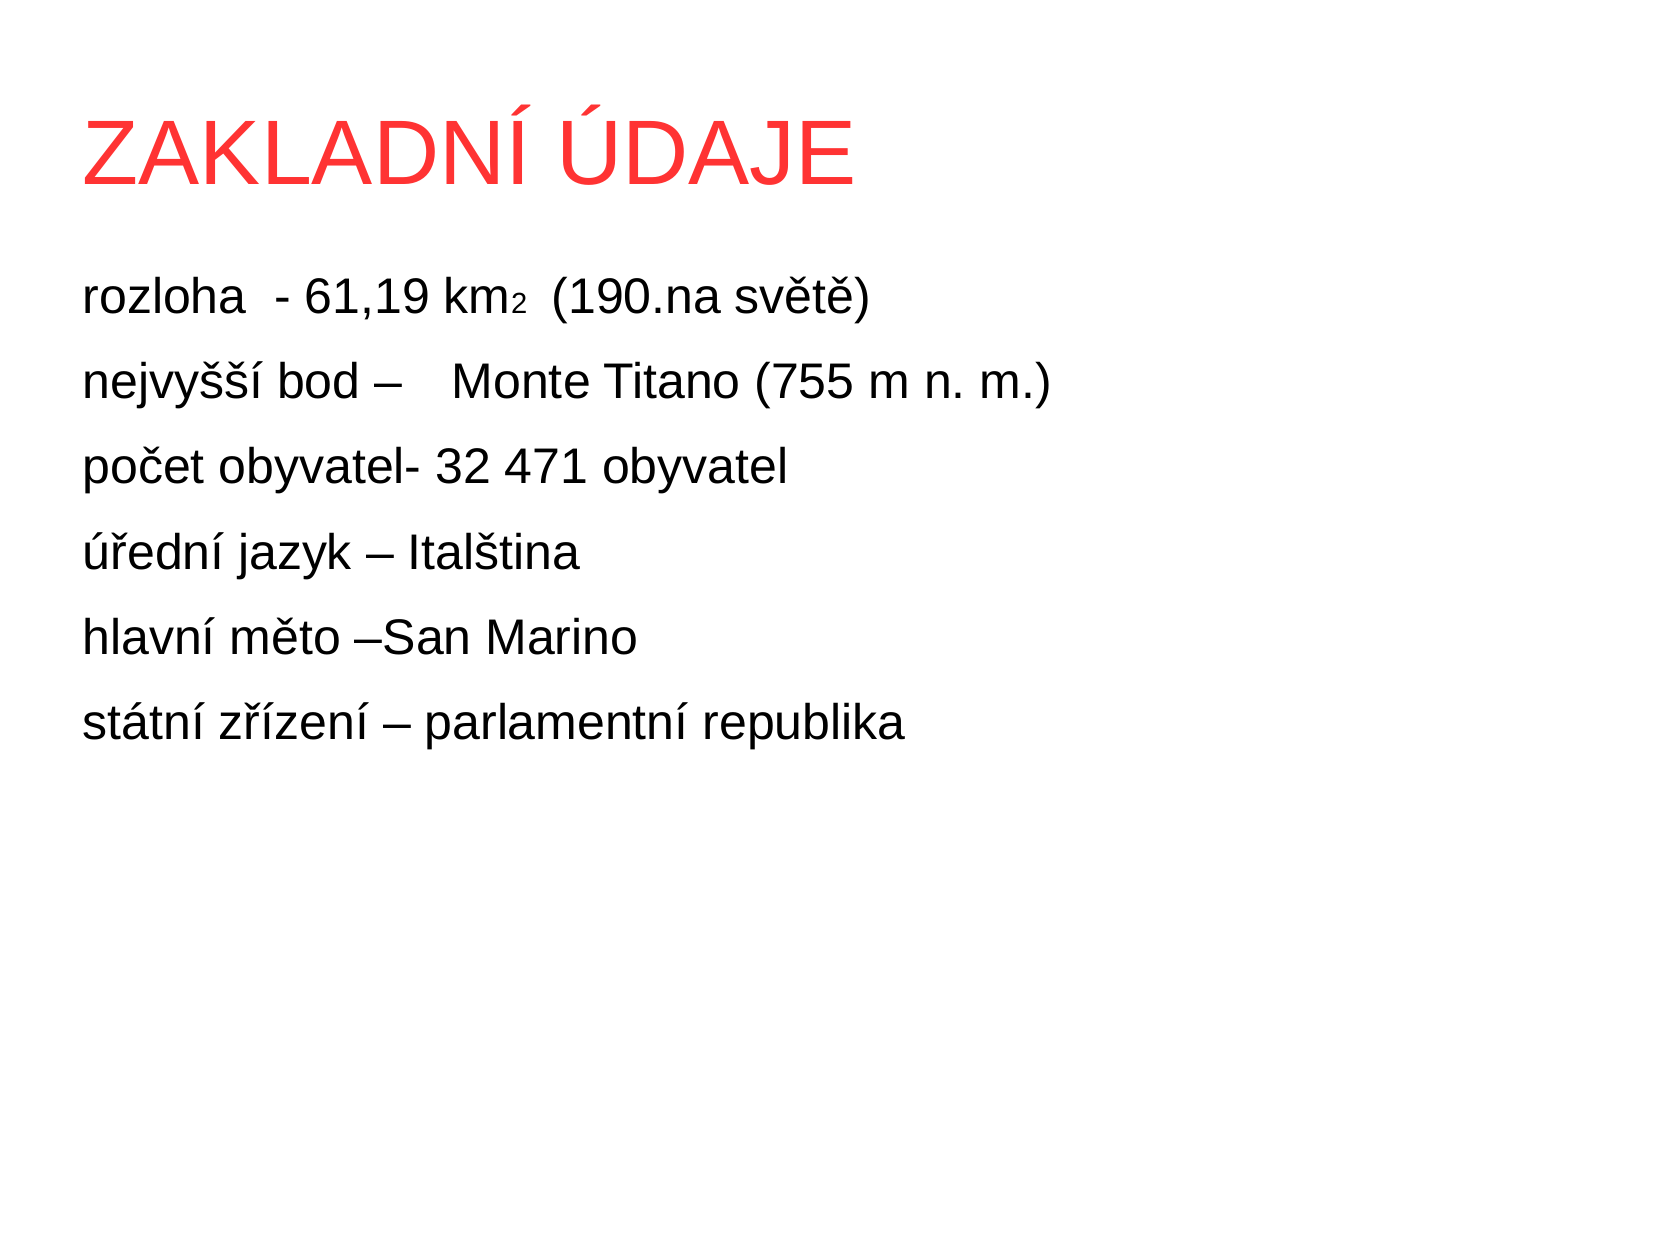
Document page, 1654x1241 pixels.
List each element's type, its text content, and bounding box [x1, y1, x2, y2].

list rozloha - 61,19 km2 (190.na světě) nejvyšší bod – Monte Titano (755 m n. m.) počet obyvatel- 32 471 obyvatel úřední jazyk – Italština hlavní měto –San Marino státní zřízení – parlamentní republika [11, 268, 1501, 1087]
title ZAKLADNÍ ÚDAJE [82, 49, 1571, 257]
